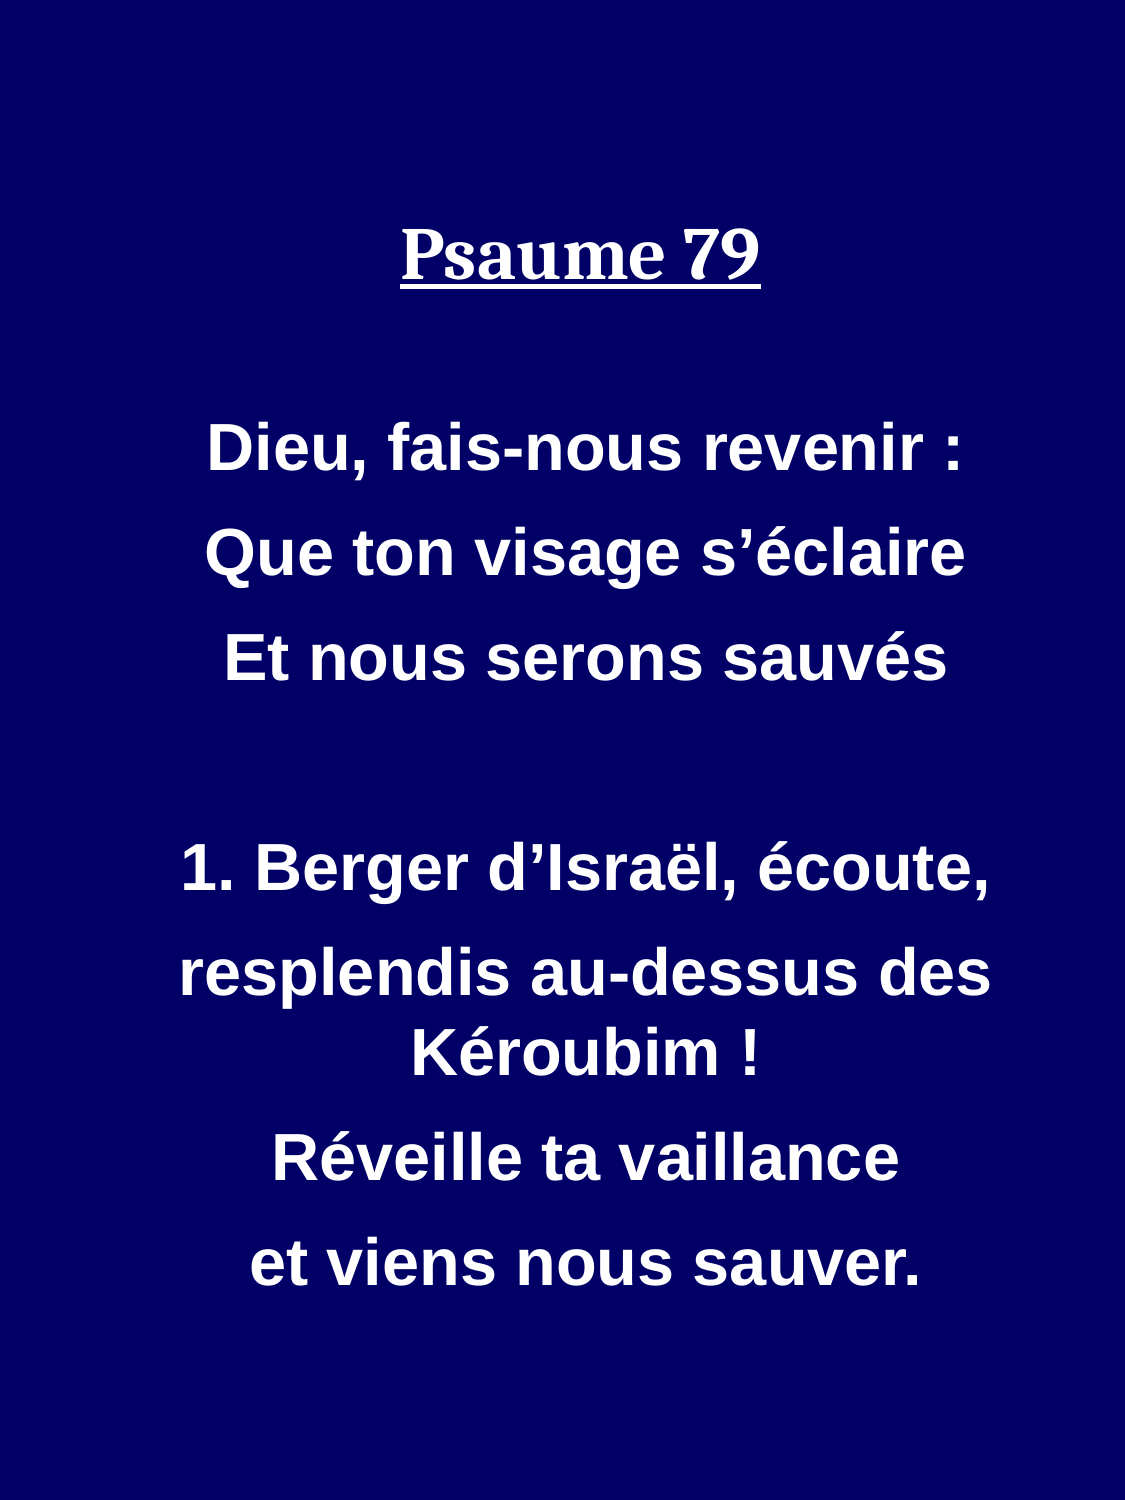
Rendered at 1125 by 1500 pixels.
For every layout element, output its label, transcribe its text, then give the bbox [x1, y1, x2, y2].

text_box Psaume 79 Dieu, fais-nous revenir : Que ton visage s’éclaire Et nous serons sauvés 1. Berger d’Israël, écoute, resplendis au-dessus des Kéroubim ! Réveille ta vaillance et viens nous sauver. [23, 196, 1125, 1306]
